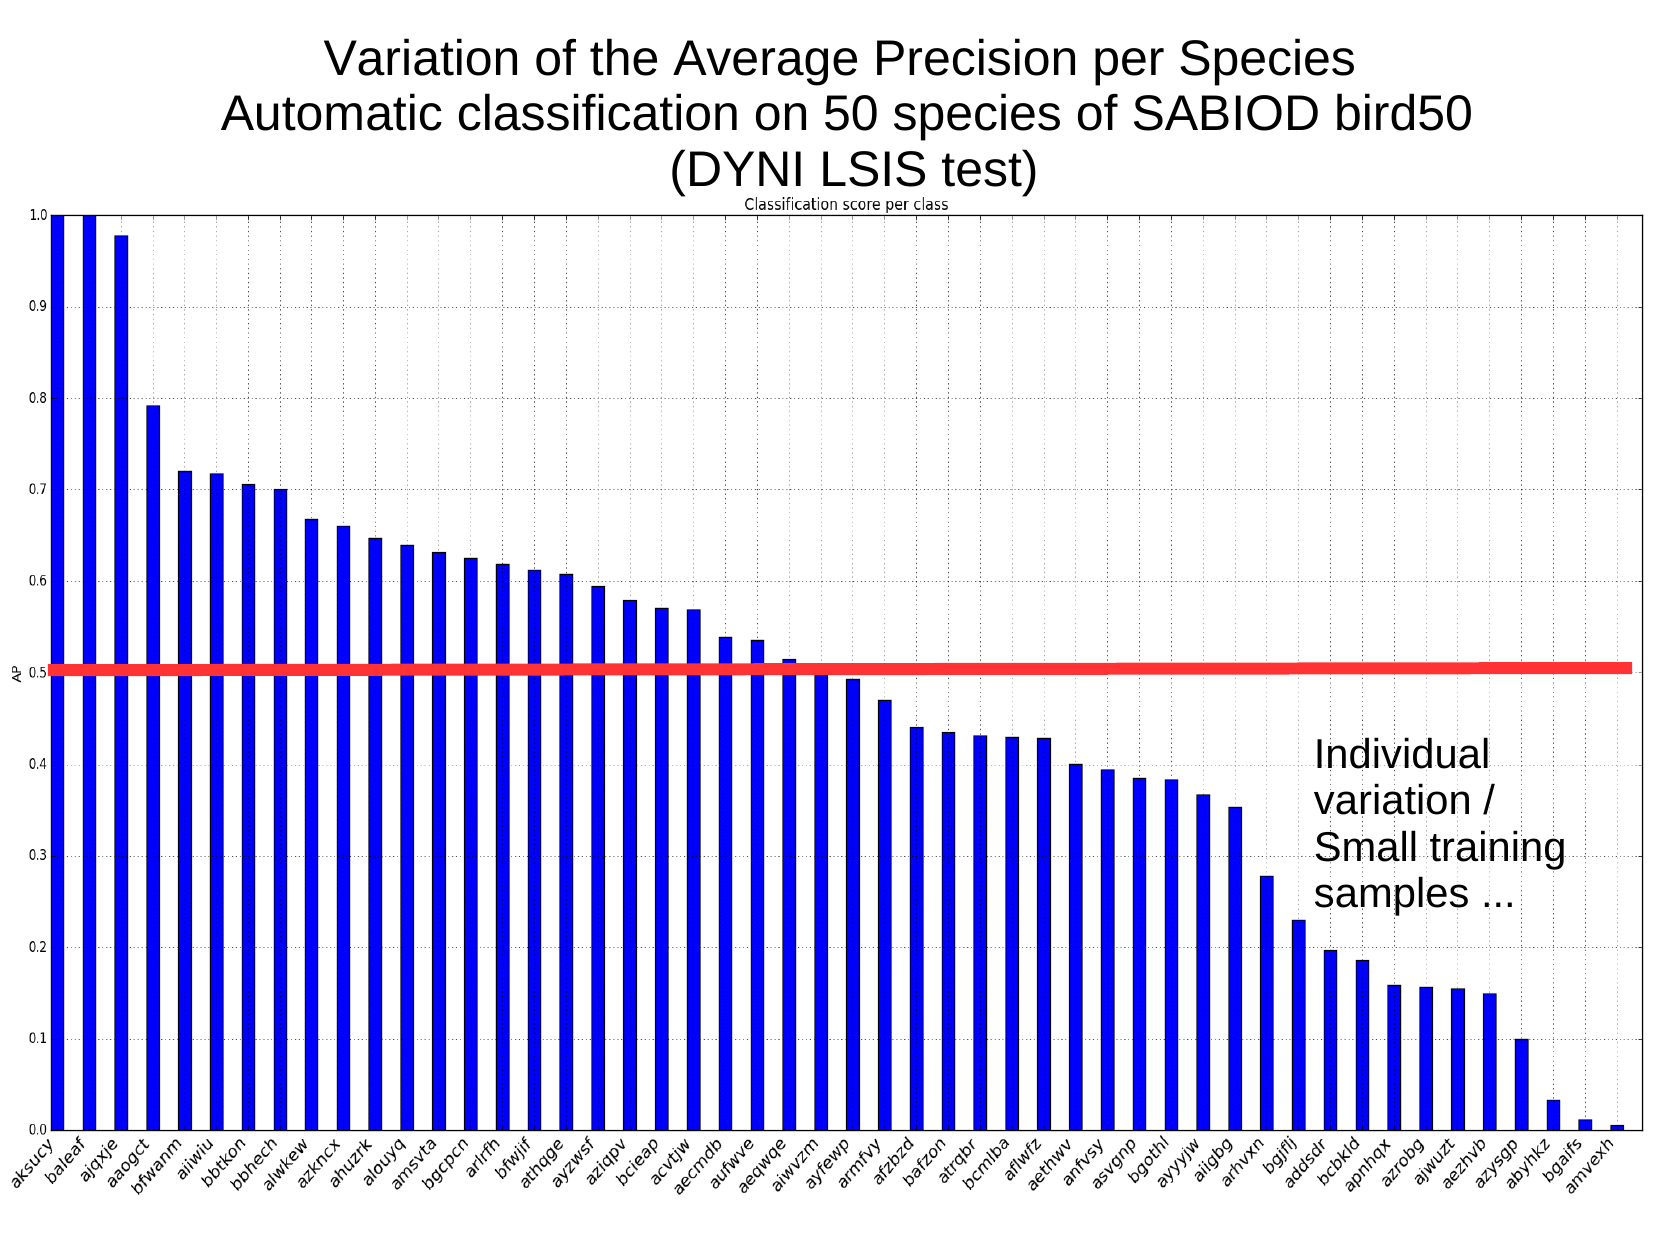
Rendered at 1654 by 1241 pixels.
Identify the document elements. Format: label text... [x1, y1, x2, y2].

picture [0, 182, 1654, 1212]
text_box Variation of the Average Precision per Species Automatic classification on 50 species of SABIOD bird50 (DYNI LSIS test) [123, 22, 1571, 205]
text_box Individual variation / Small training samples ... [1299, 723, 1620, 930]
